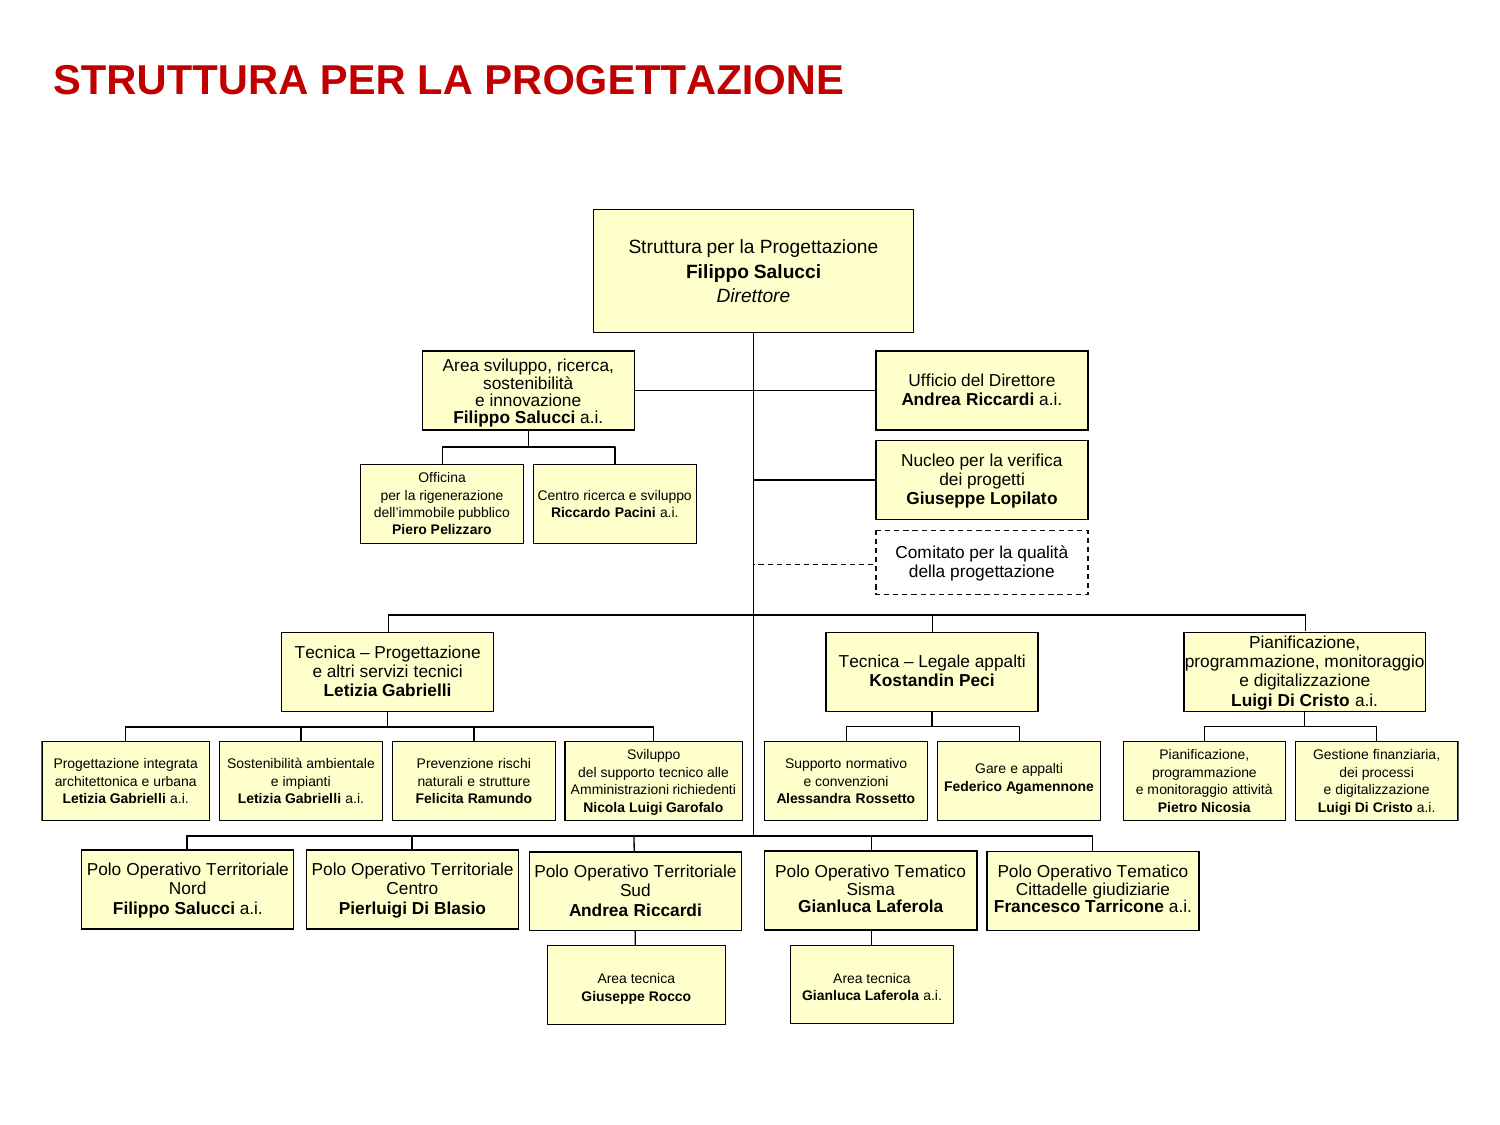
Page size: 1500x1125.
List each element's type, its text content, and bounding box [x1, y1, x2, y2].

text_box STRUTTURA PER LA PROGETTAZIONE [38, 45, 1500, 128]
picture [41, 208, 1459, 1025]
